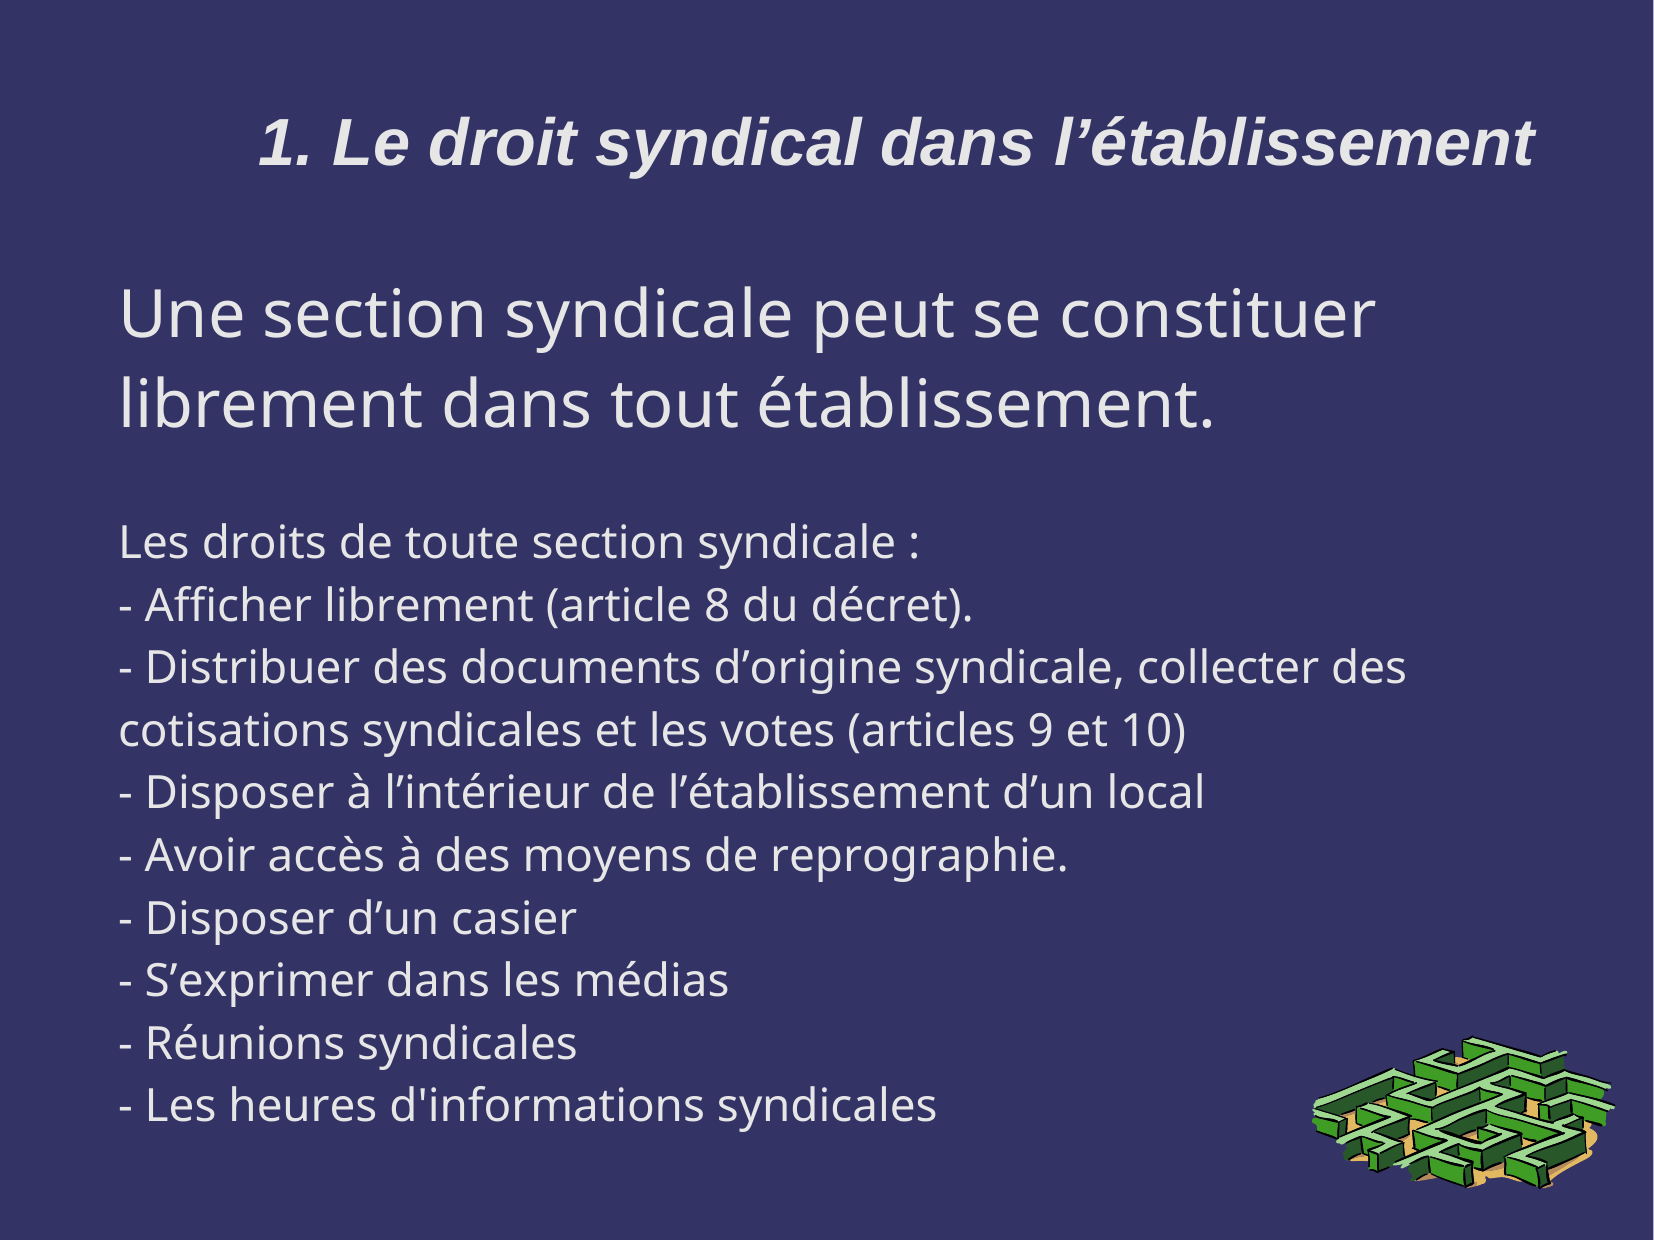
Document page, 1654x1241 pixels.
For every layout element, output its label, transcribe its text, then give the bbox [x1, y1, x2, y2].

title 1. Le droit syndical dans l’établissement [88, 59, 1565, 227]
list Une section syndicale peut se constituer librement dans tout établissement. Les droits de toute section syndicale : - Afficher librement (article 8 du décret). - Distribuer des documents d’origine syndicale, collecter des cotisations syndicales et les votes (articles 9 et 10) - Disposer à l’intérieur de l’établissement d’un local - Avoir accès à des moyens de reprographie. - Disposer d’un casier - S’exprimer dans les médias - Réunions syndicales - Les heures d'informations syndicales [118, 265, 1570, 1241]
